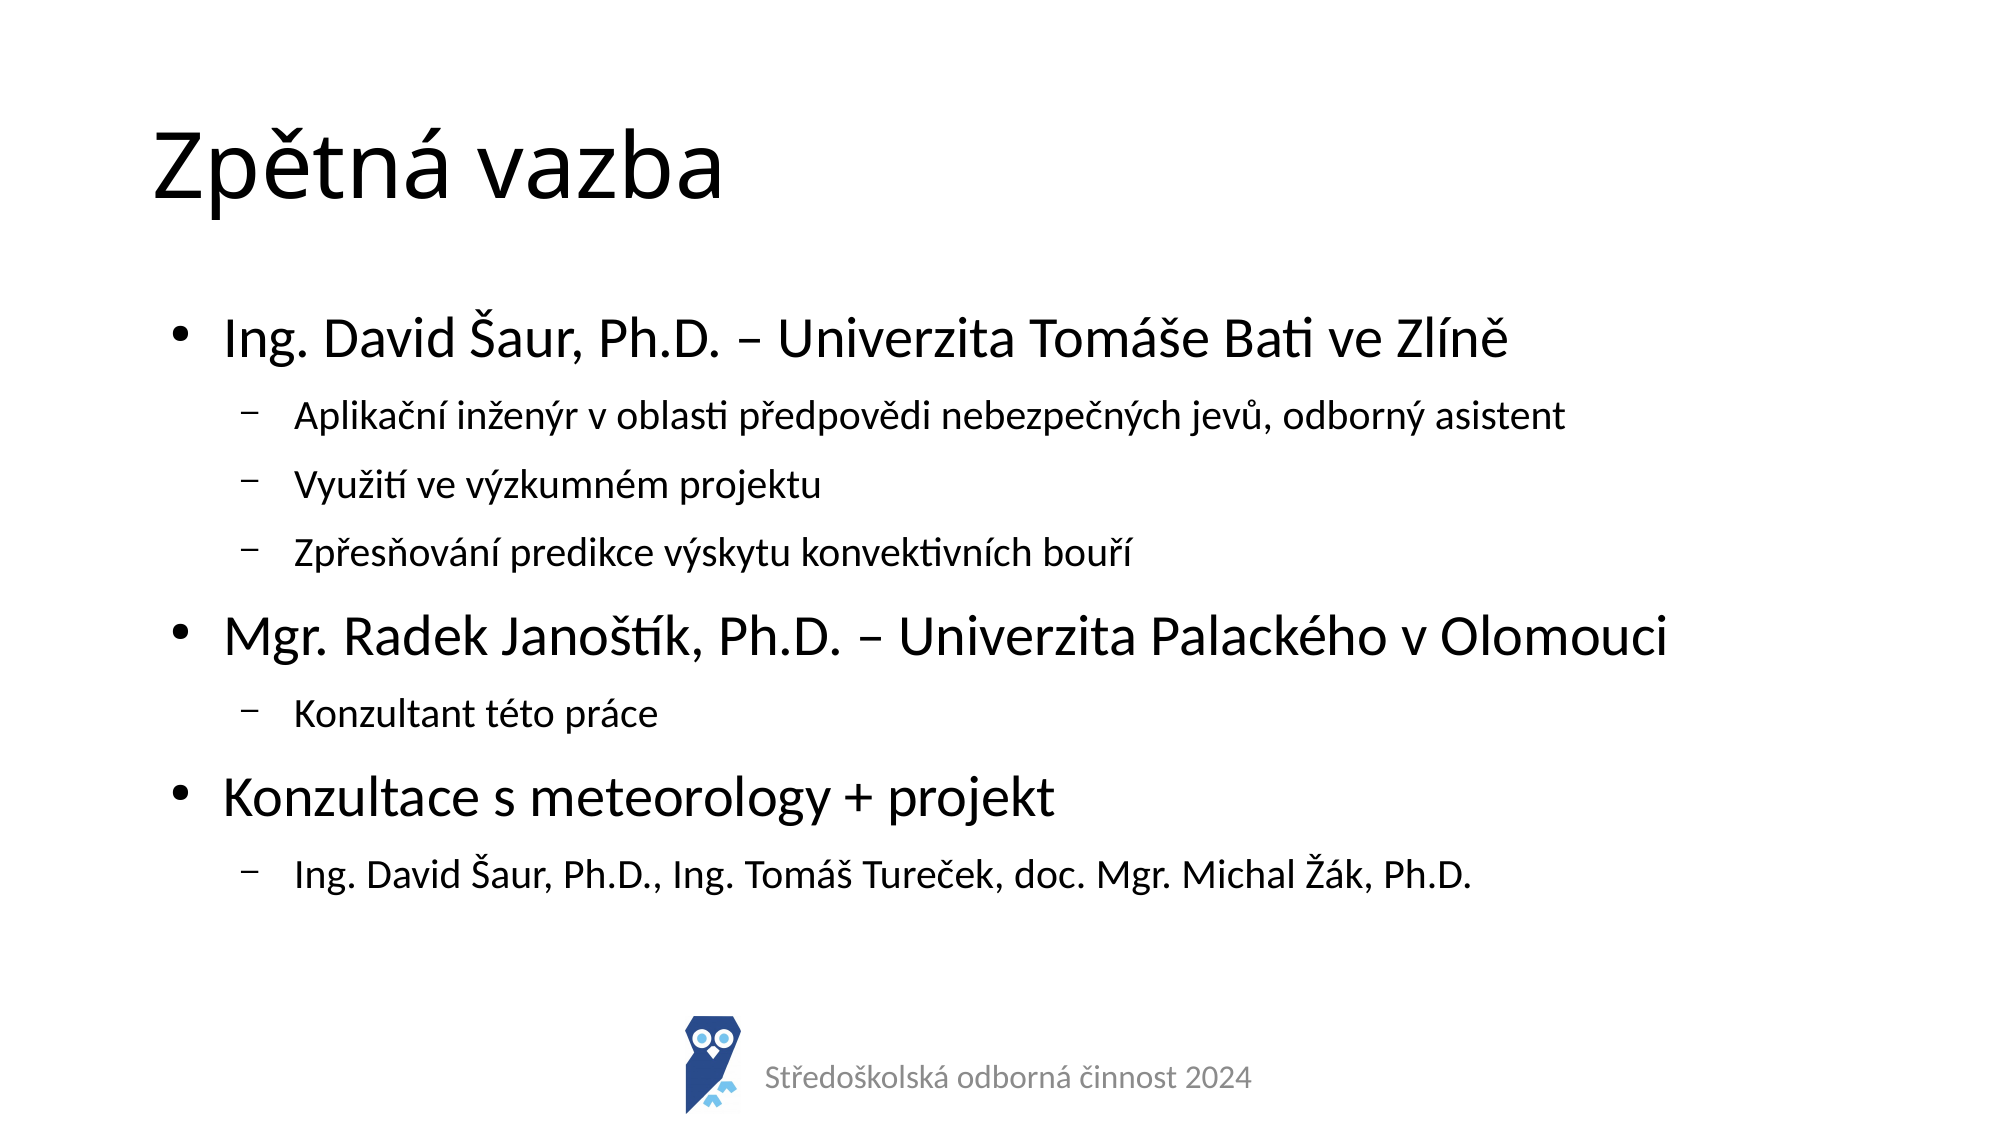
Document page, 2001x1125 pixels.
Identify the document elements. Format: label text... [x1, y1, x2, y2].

picture [685, 1016, 741, 1114]
title Zpětná vazba [137, 59, 1863, 278]
list Ing. David Šaur, Ph.D. –⁠⁠⁠⁠⁠ Univerzita Tomáše Bati ve Zlíně Aplikační inženýr v oblasti předpovědi nebezpečných jevů, odborný asistent Využití ve výzkumném projektu Zpřesňování predikce výskytu konvektivních bouří Mgr. Radek Janoštík, Ph.D. –⁠⁠⁠⁠⁠ Univerzita Palackého v Olomouci Konzultant této práce Konzultace s meteorology + projekt Ing. David Šaur, Ph.D., Ing. Tomáš Tureček, doc. Mgr. Michal Žák, Ph.D. [137, 299, 1863, 1014]
footer Středoškolská odborná činnost 2024 [748, 1044, 1269, 1105]
